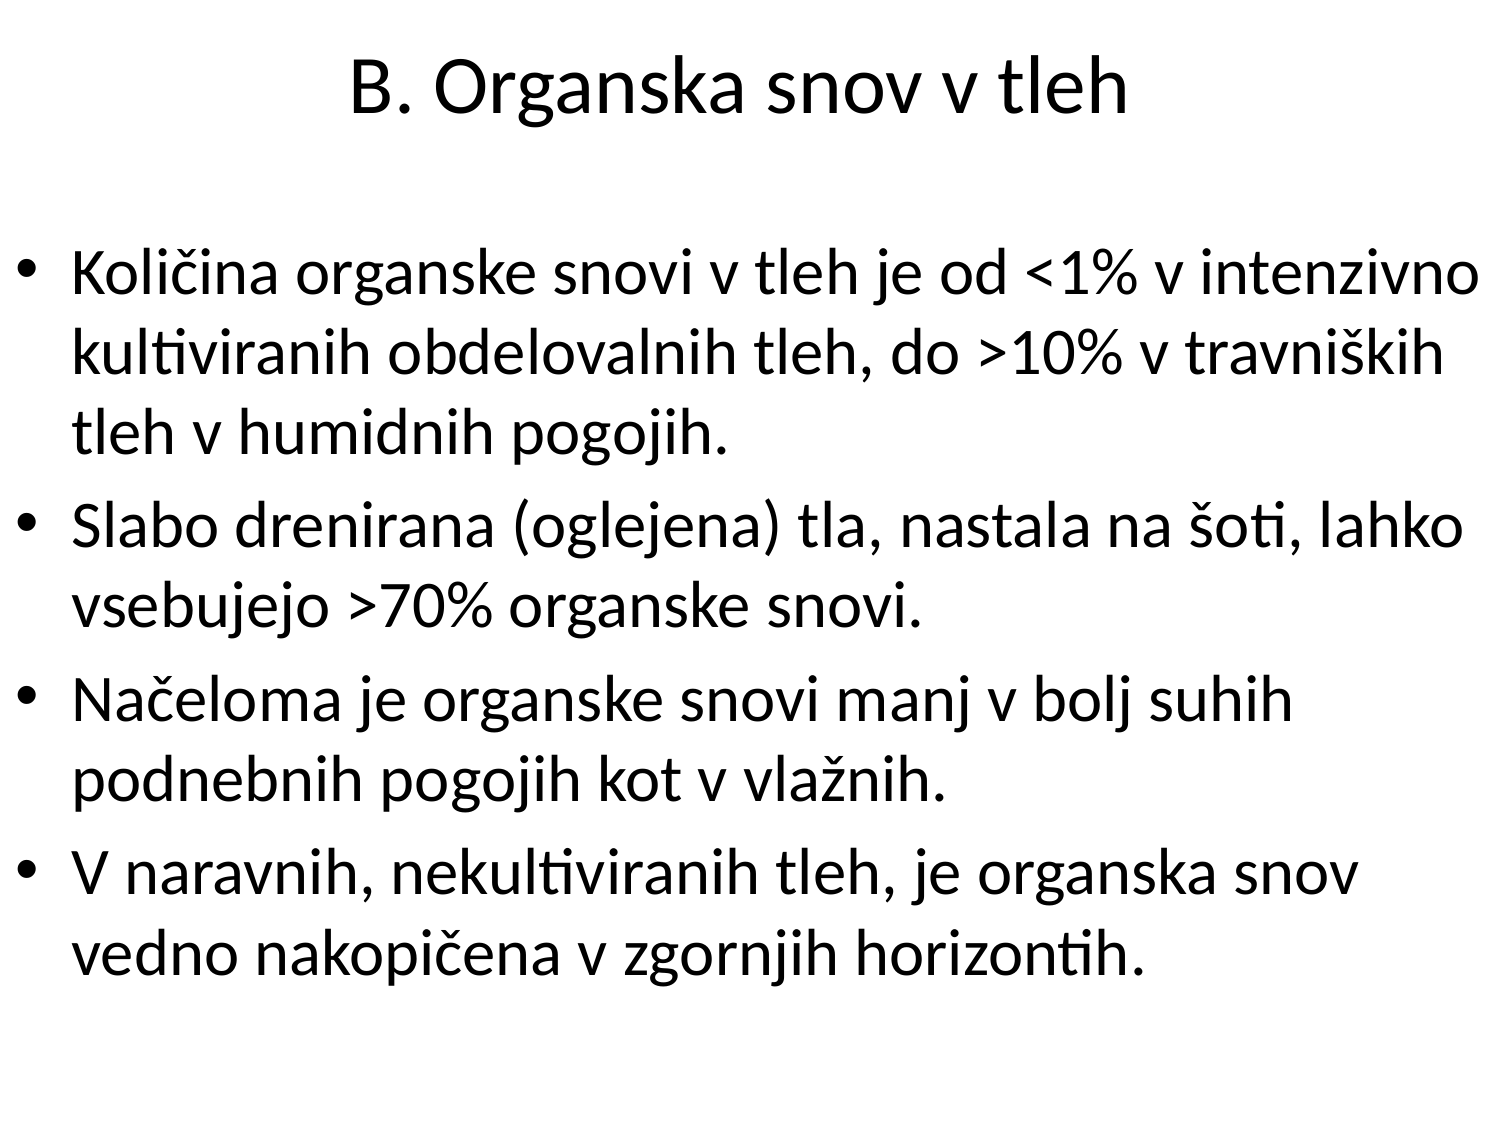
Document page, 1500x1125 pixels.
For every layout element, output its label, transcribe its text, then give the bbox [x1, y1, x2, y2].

list Količina organske snovi v tleh je od <1% v intenzivno kultiviranih obdelovalnih tleh, do >10% v travniških tleh v humidnih pogojih. Slabo drenirana (oglejena) tla, nastala na šoti, lahko vsebujejo >70% organske snovi. Načeloma je organske snovi manj v bolj suhih podnebnih pogojih kot v vlažnih. V naravnih, nekultiviranih tleh, je organska snov vedno nakopičena v zgornjih horizontih. [0, 220, 1500, 1125]
title B. Organska snov v tleh [64, 0, 1415, 161]
